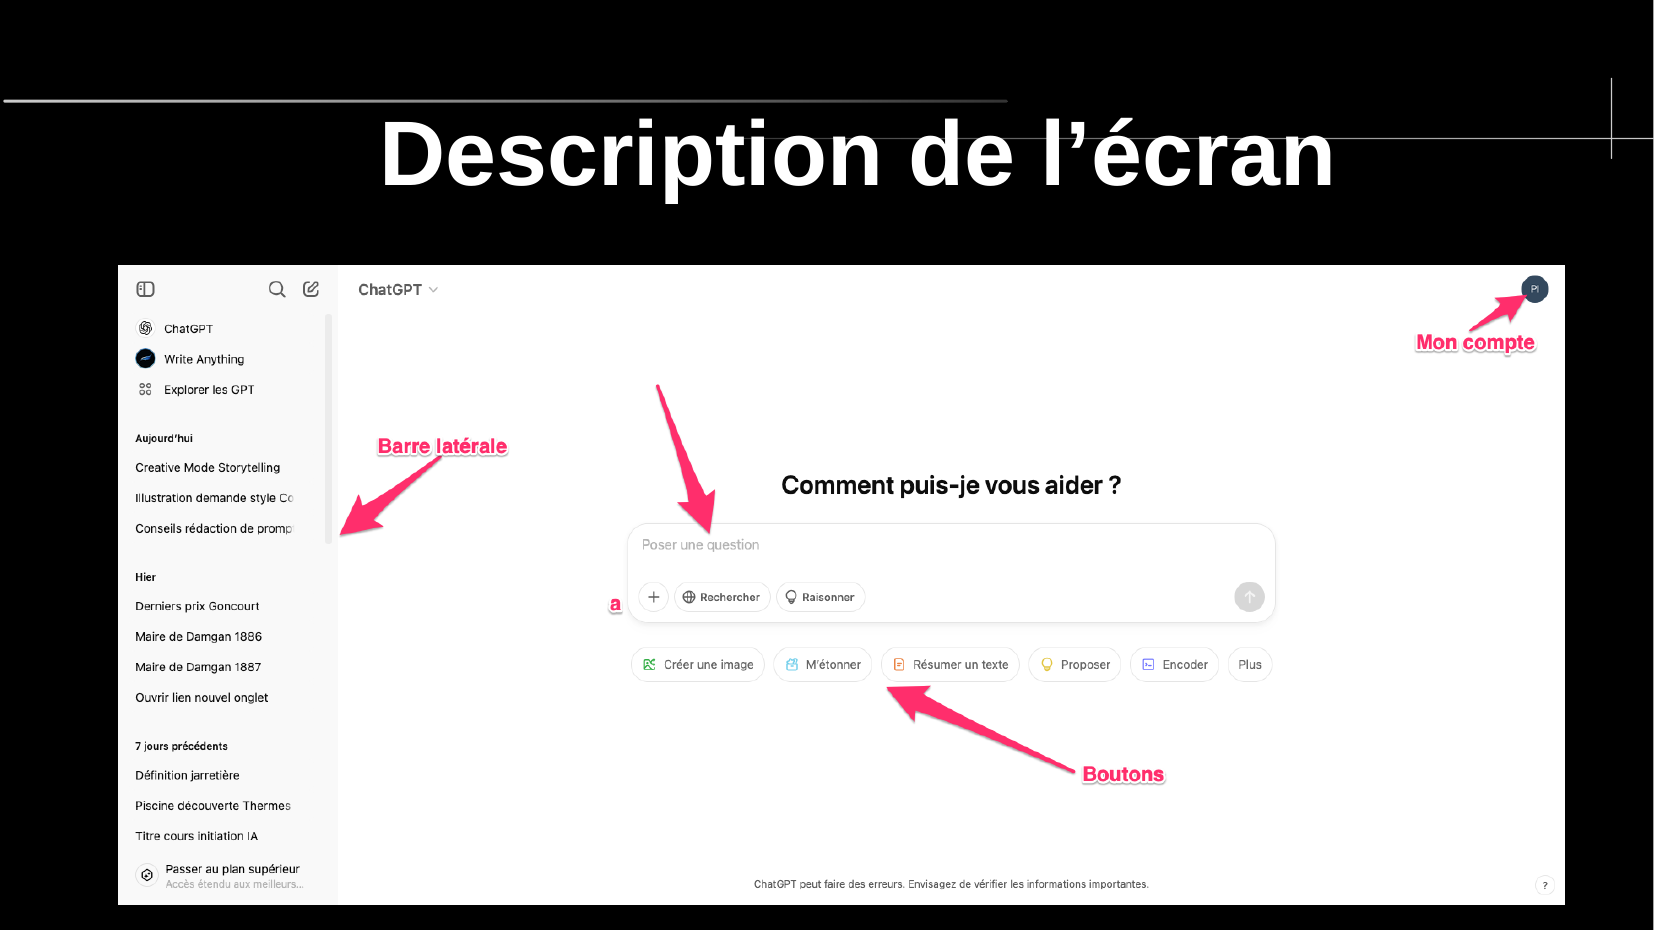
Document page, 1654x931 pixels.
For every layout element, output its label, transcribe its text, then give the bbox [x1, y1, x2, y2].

picture [118, 265, 1565, 905]
title Description de l’écran [88, 100, 1654, 207]
